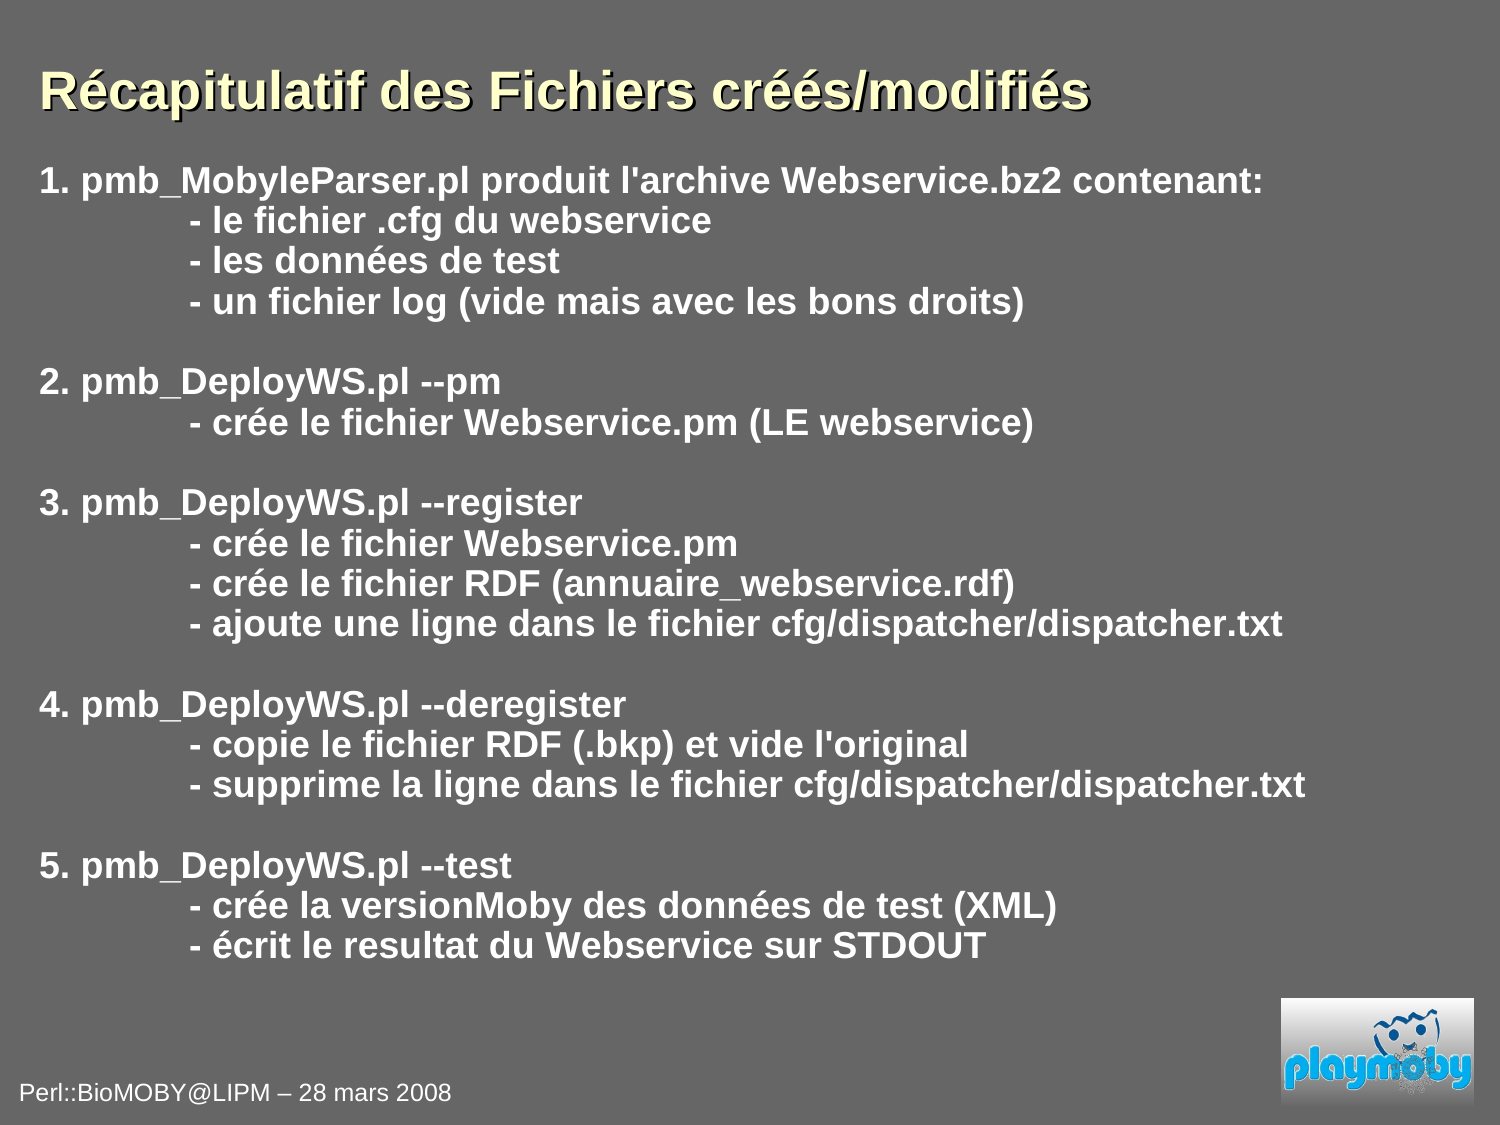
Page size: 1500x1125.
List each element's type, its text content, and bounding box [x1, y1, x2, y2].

text_box Récapitulatif des Fichiers créés/modifiés 1. pmb_MobyleParser.pl produit l'archive Webservice.bz2 contenant: - le fichier .cfg du webservice - les données de test - un fichier log (vide mais avec les bons droits) 2. pmb_DeployWS.pl --pm - crée le fichier Webservice.pm (LE webservice) 3. pmb_DeployWS.pl --register - crée le fichier Webservice.pm - crée le fichier RDF (annuaire_webservice.rdf) - ajoute une ligne dans le fichier cfg/dispatcher/dispatcher.txt 4. pmb_DeployWS.pl --deregister - copie le fichier RDF (.bkp) et vide l'original - supprime la ligne dans le fichier cfg/dispatcher/dispatcher.txt 5. pmb_DeployWS.pl --test - crée la versionMoby des données de test (XML) - écrit le resultat du Webservice sur STDOUT [39, 62, 1435, 109]
text_box 3. Enregistrement et test [1281, 1042, 1435, 1046]
picture [1435, 998, 1474, 1107]
